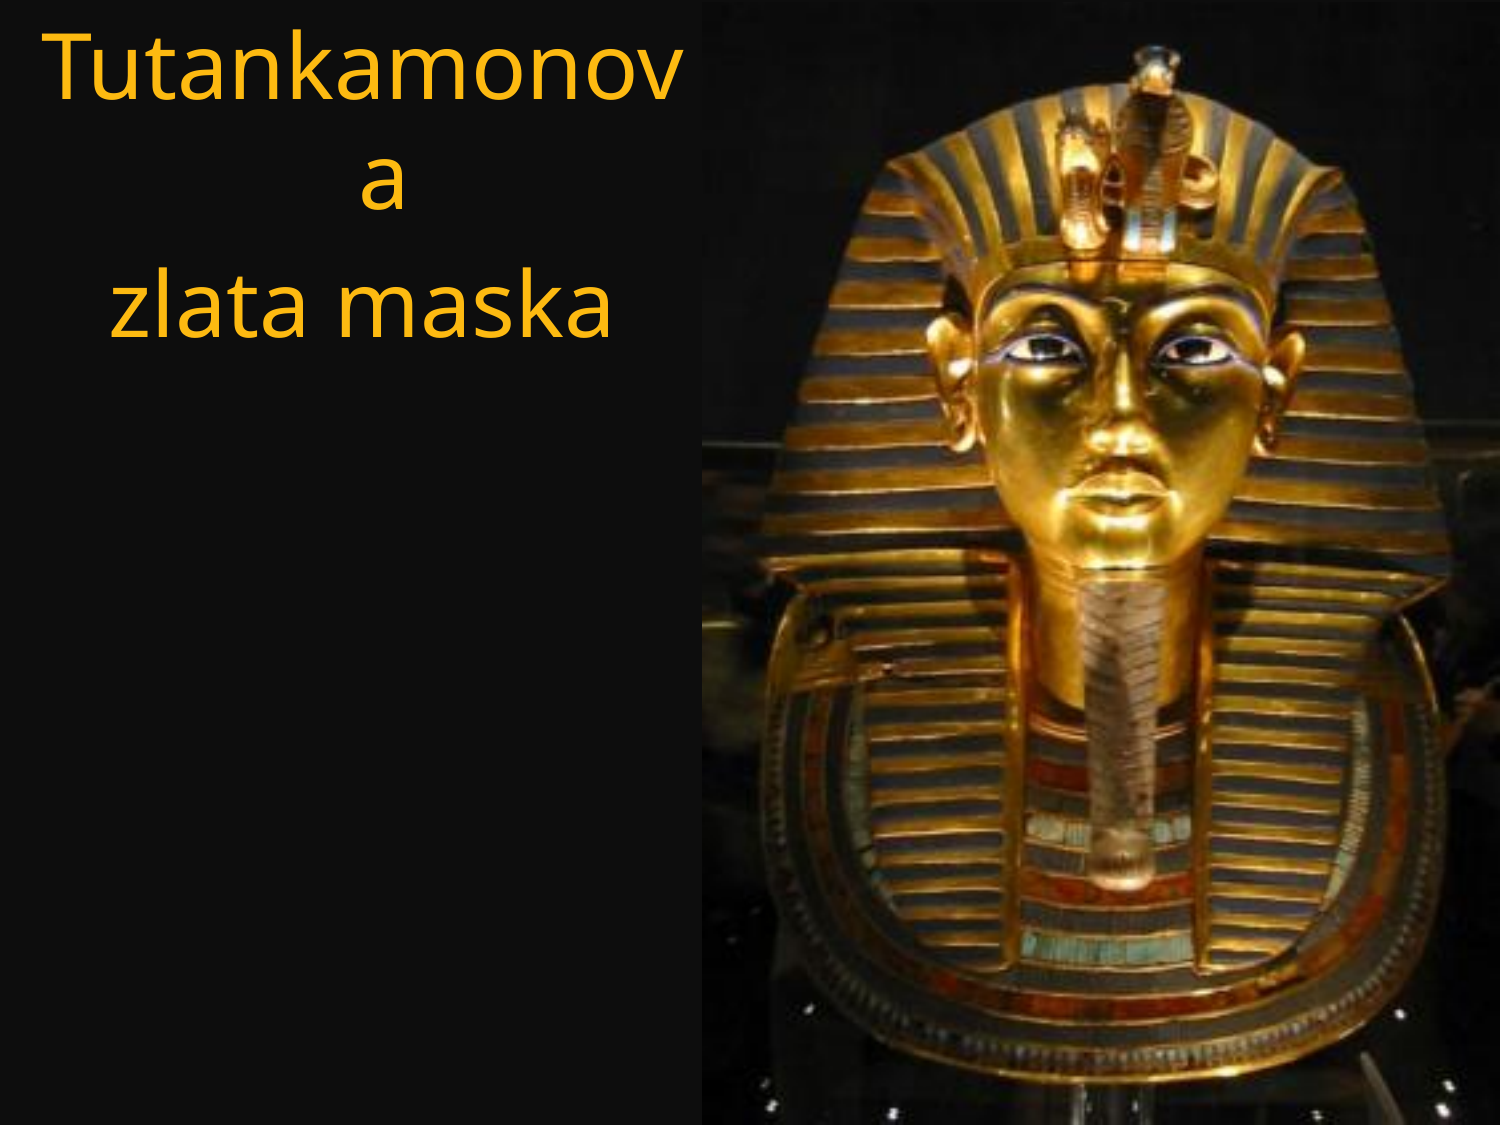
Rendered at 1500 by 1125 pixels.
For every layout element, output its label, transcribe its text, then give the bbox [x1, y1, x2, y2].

picture [702, 2, 1500, 1125]
list Tutankamonova zlata maska [0, 0, 703, 752]
